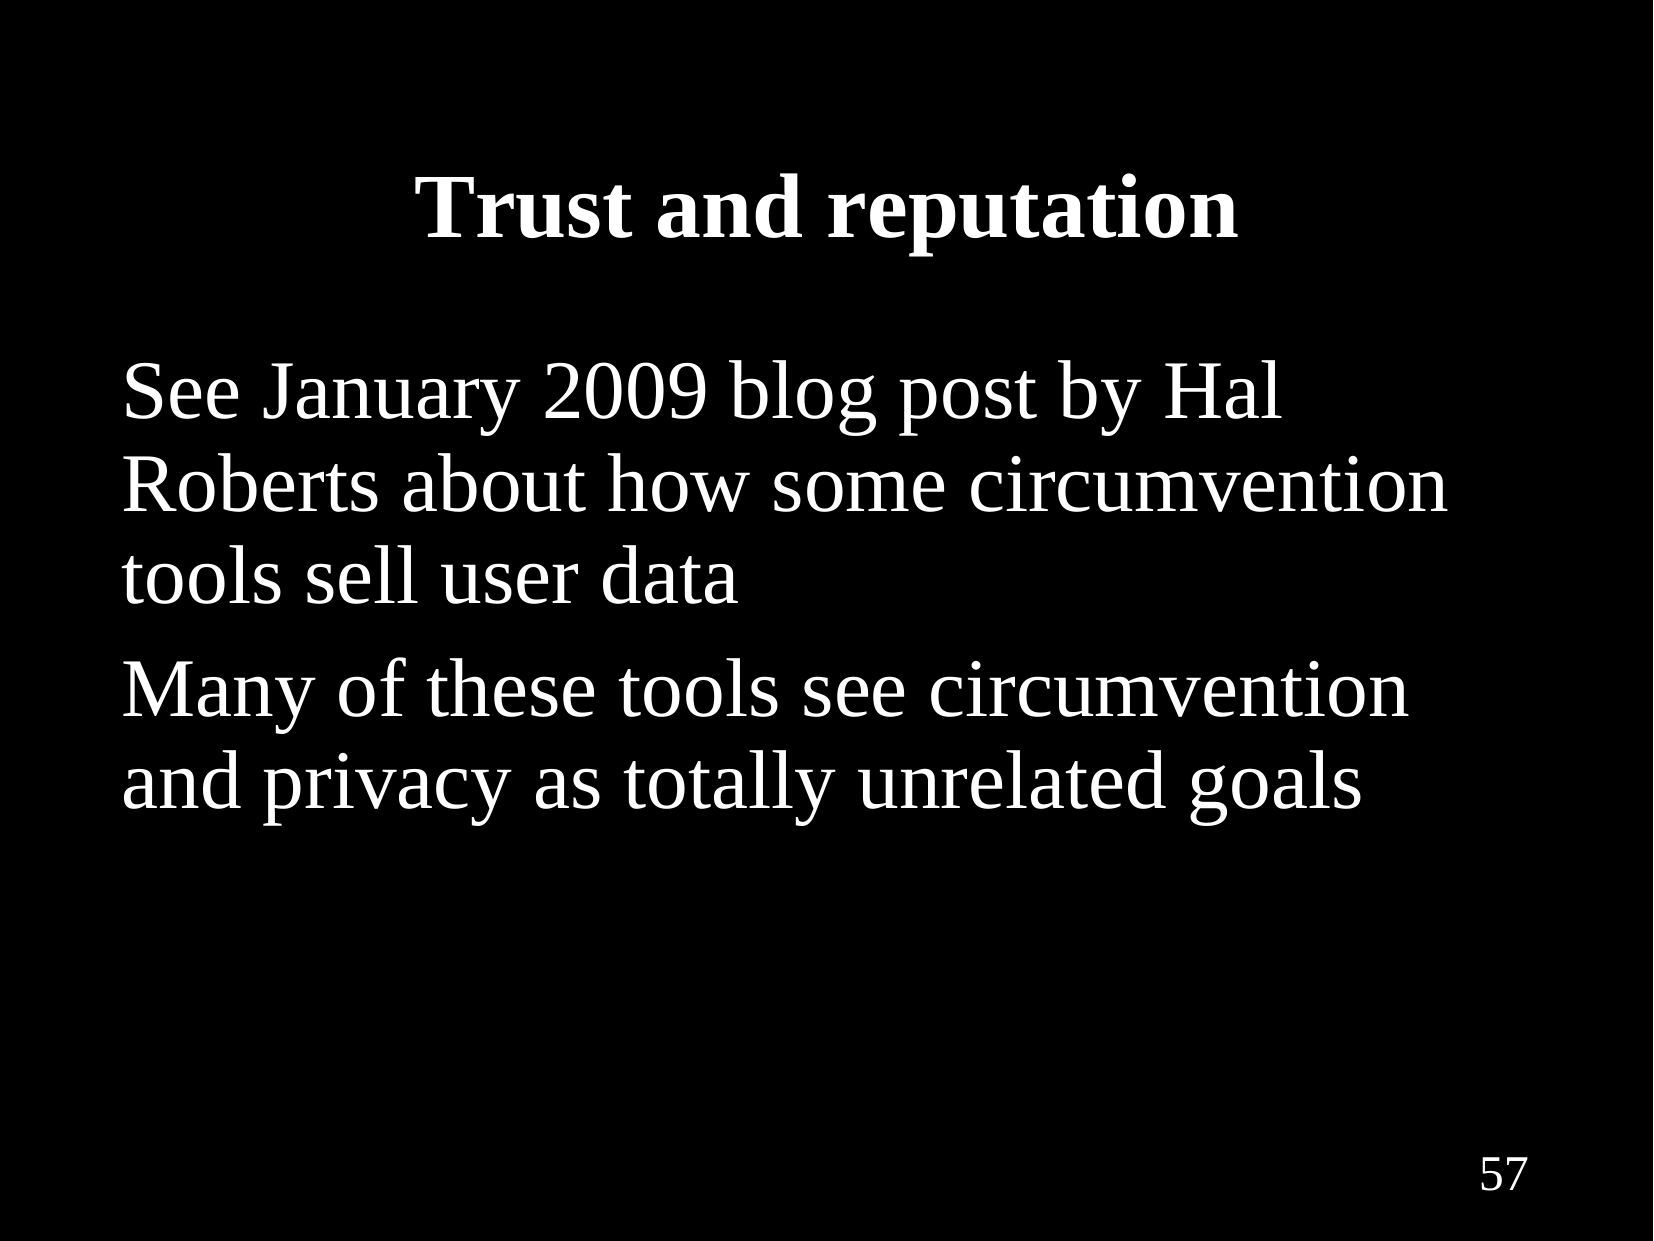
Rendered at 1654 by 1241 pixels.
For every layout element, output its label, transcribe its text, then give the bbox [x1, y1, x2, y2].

title Trust and reputation [121, 102, 1534, 311]
list See January 2009 blog post by Hal Roberts about how some circumvention tools sell user data Many of these tools see circumvention and privacy as totally unrelated goals [121, 344, 1534, 1127]
